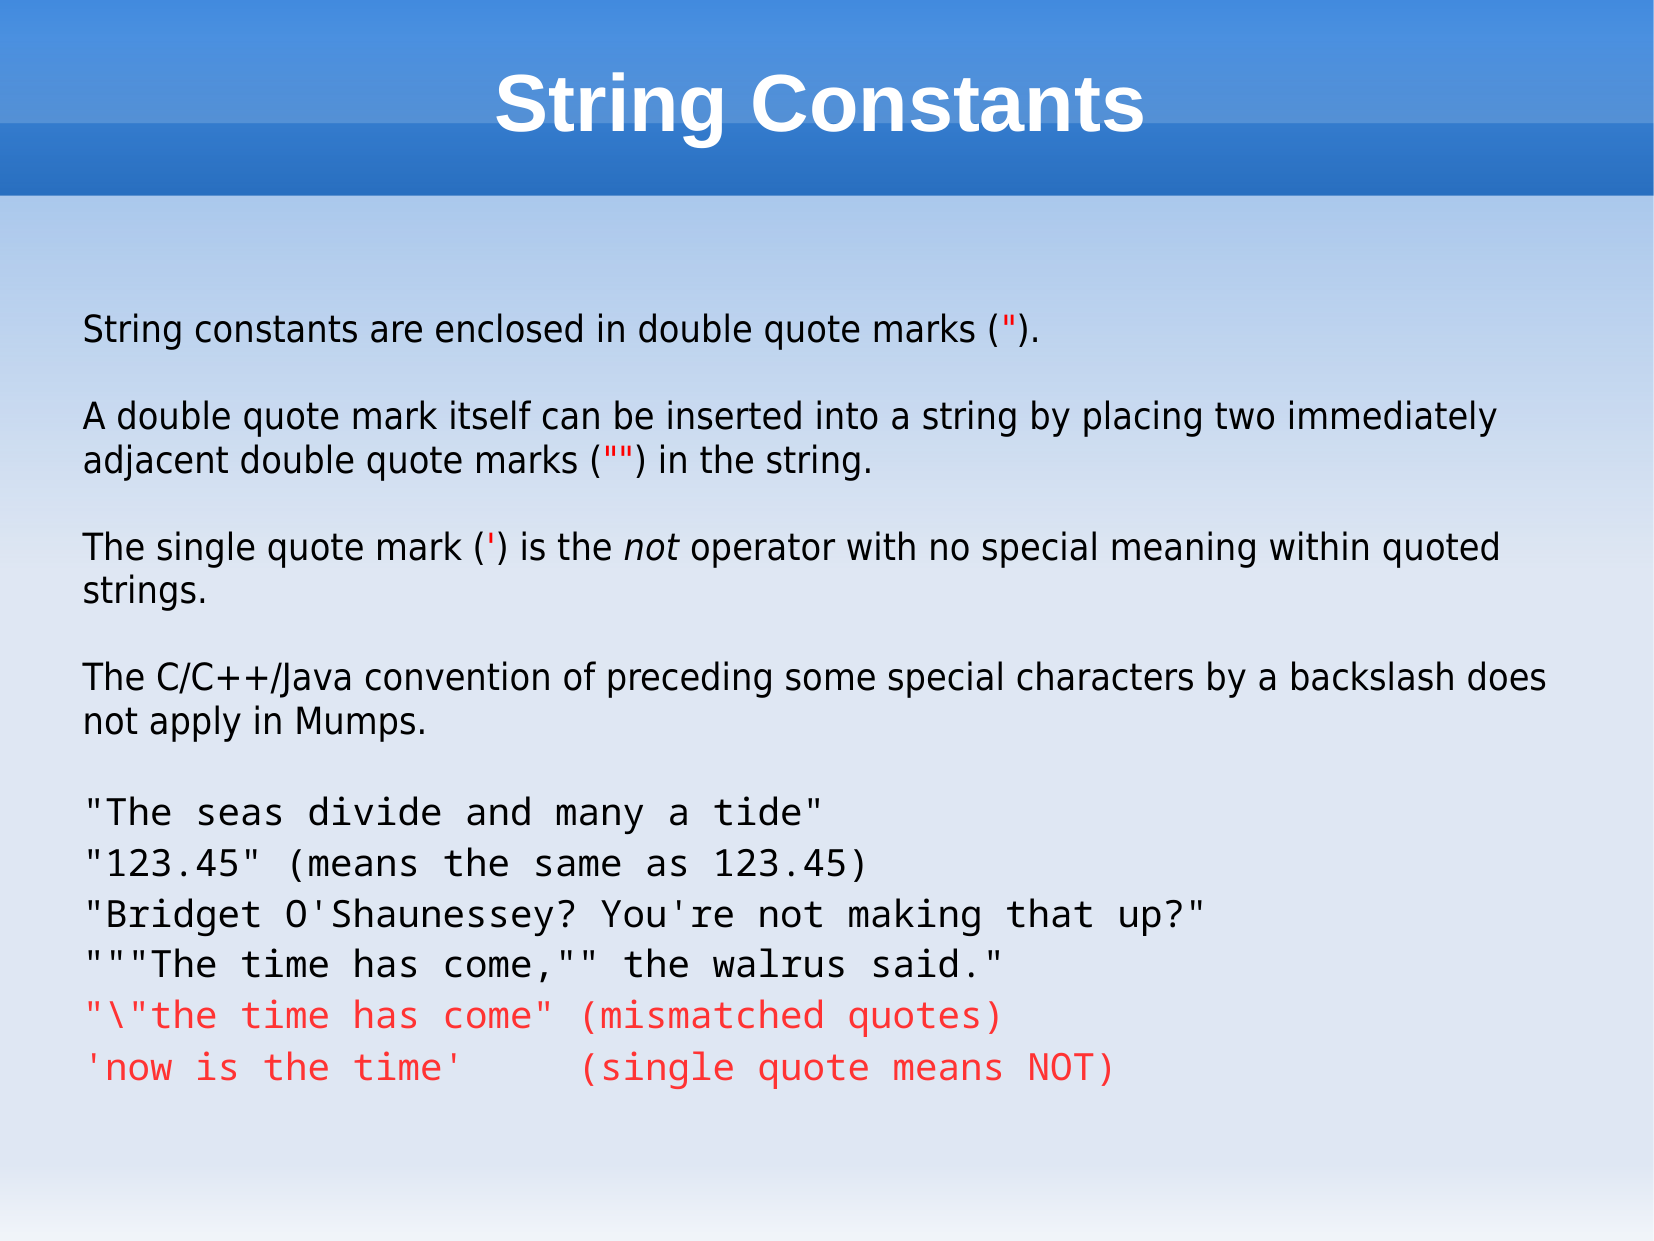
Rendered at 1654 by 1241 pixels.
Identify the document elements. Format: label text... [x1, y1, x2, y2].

subtitle String constants are enclosed in double quote marks ("). A double quote mark itself can be inserted into a string by placing two immediately adjacent double quote marks ("") in the string. The single quote mark (') is the not operator with no special meaning within quoted strings. The C/C++/Java convention of preceding some special characters by a backslash does not apply in Mumps. "The seas divide and many a tide" "123.45" (means the same as 123.45) "Bridget O'Shaunessey? You're not making that up?" """The time has come,"" the walrus said." "\"the time has come" (mismatched quotes) 'now is the time' (single quote means NOT) [82, 290, 1571, 1109]
picture [0, 0, 1654, 1241]
title String Constants [76, 0, 1565, 208]
